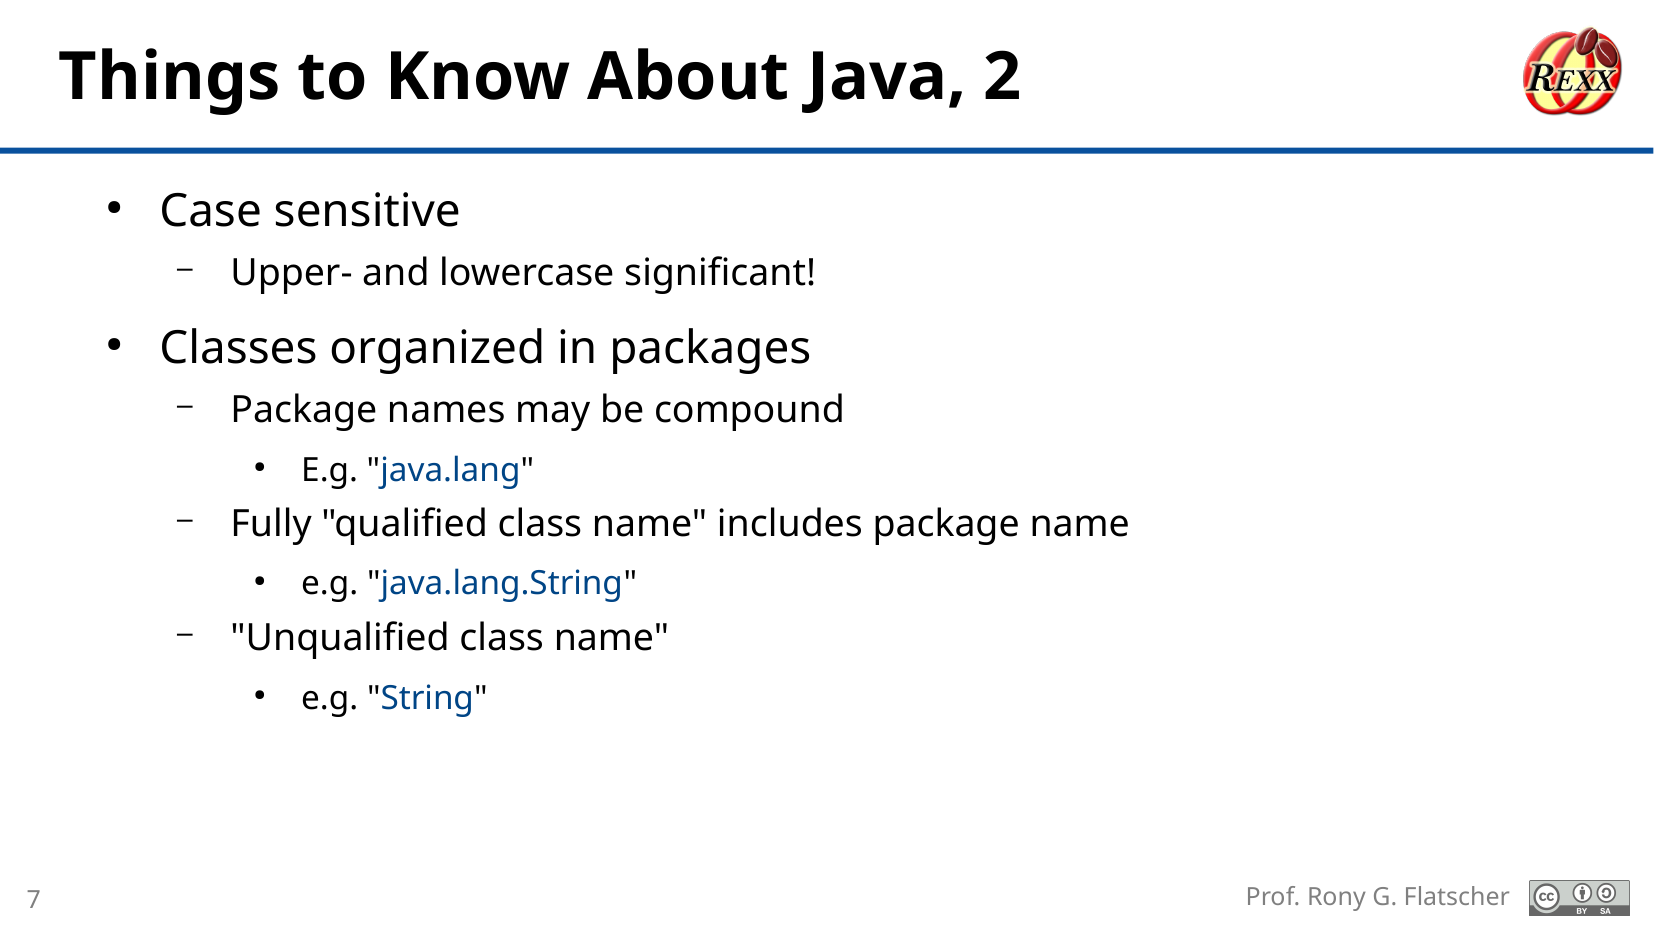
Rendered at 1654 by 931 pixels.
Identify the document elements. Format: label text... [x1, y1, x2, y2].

list Case sensitive Upper- and lowercase significant! Classes organized in packages Package names may be compound E.g. "java.lang" Fully "qualified class name" includes package name e.g. "java.lang.String" "Unqualified class name" e.g. "String" [88, 177, 1577, 857]
title Things to Know About Java, 2 [0, 0, 1625, 148]
